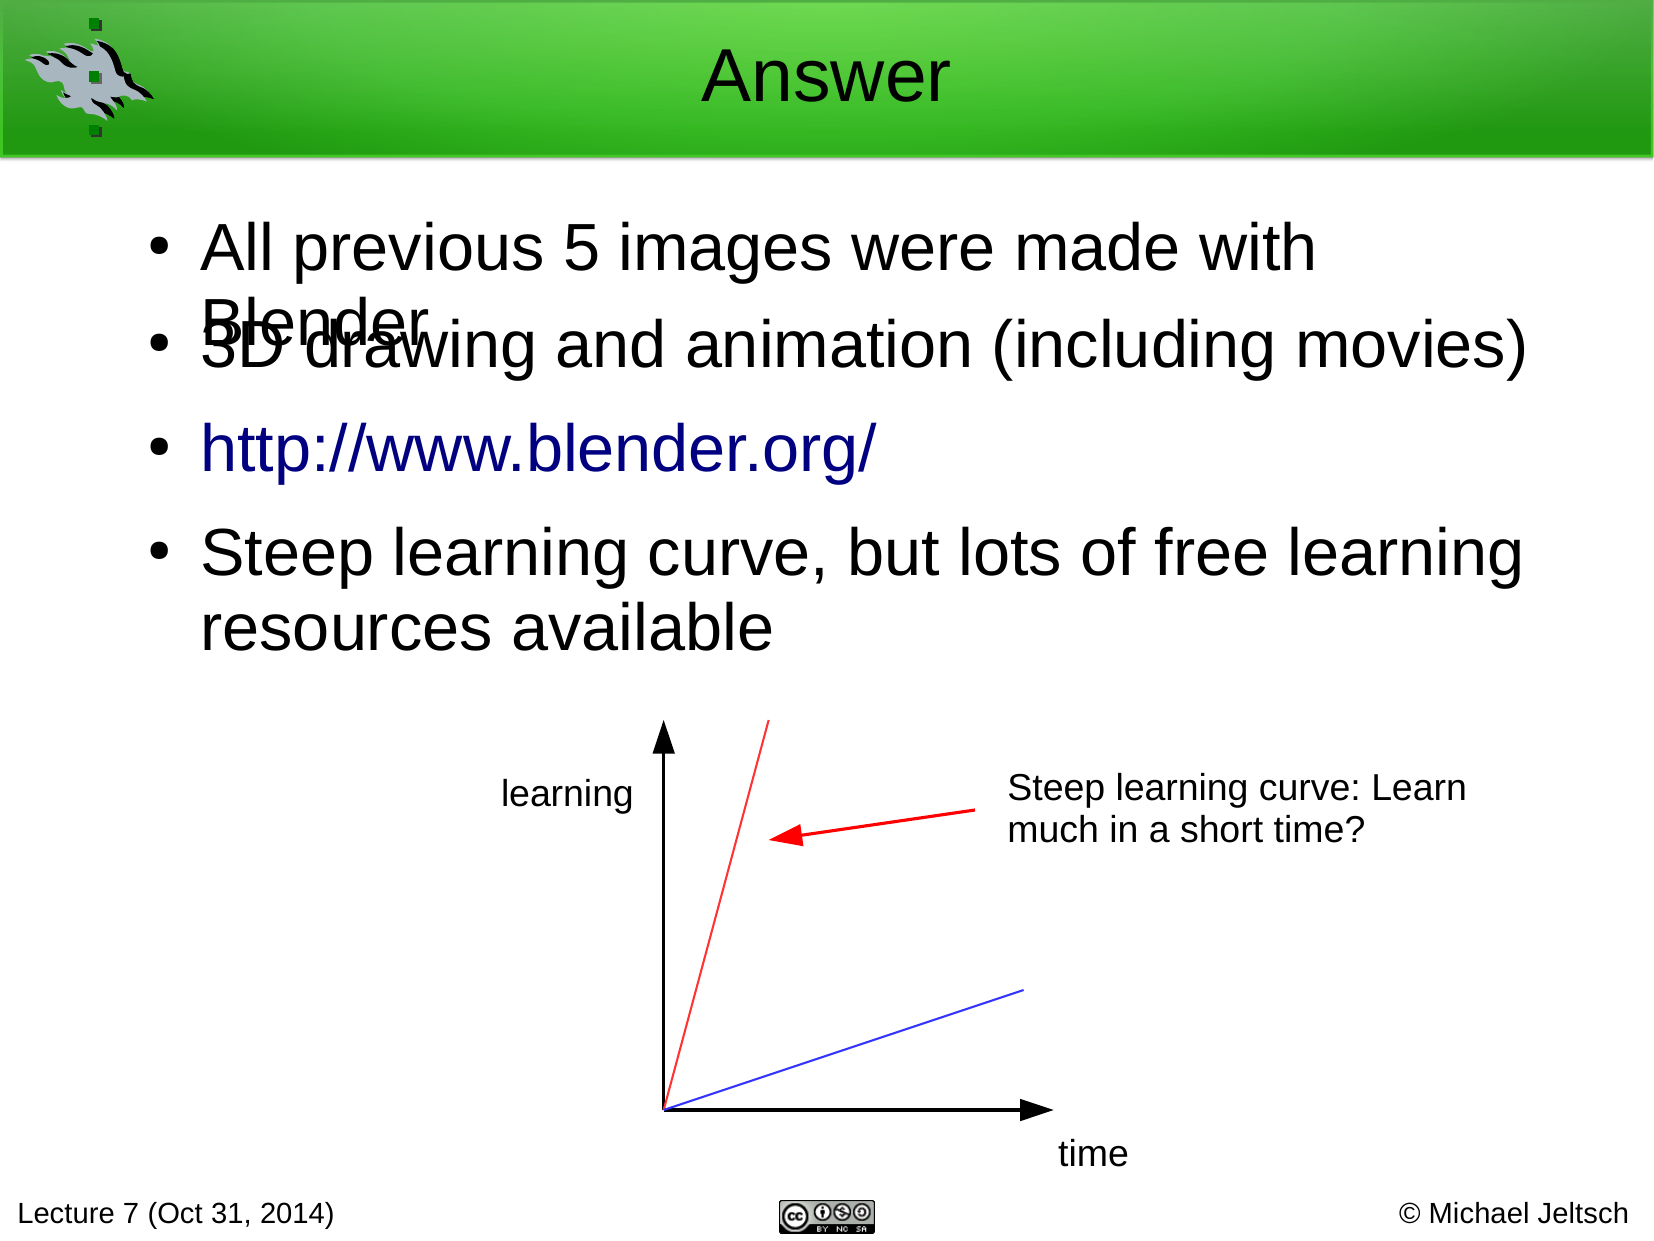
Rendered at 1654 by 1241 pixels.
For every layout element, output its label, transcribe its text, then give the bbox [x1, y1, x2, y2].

text_box Steep learning curve: Learn much in a short time? [992, 759, 1484, 859]
text_box learning [486, 765, 650, 822]
text_box time [1043, 1125, 1144, 1182]
list 3D drawing and animation (including movies) http://www.blender.org/ Steep learning curve, but lots of free learning resources available [129, 360, 1555, 696]
picture [779, 1200, 875, 1234]
title Answer [206, 30, 1448, 121]
text_box All previous 5 images were made with Blender [129, 210, 1555, 360]
